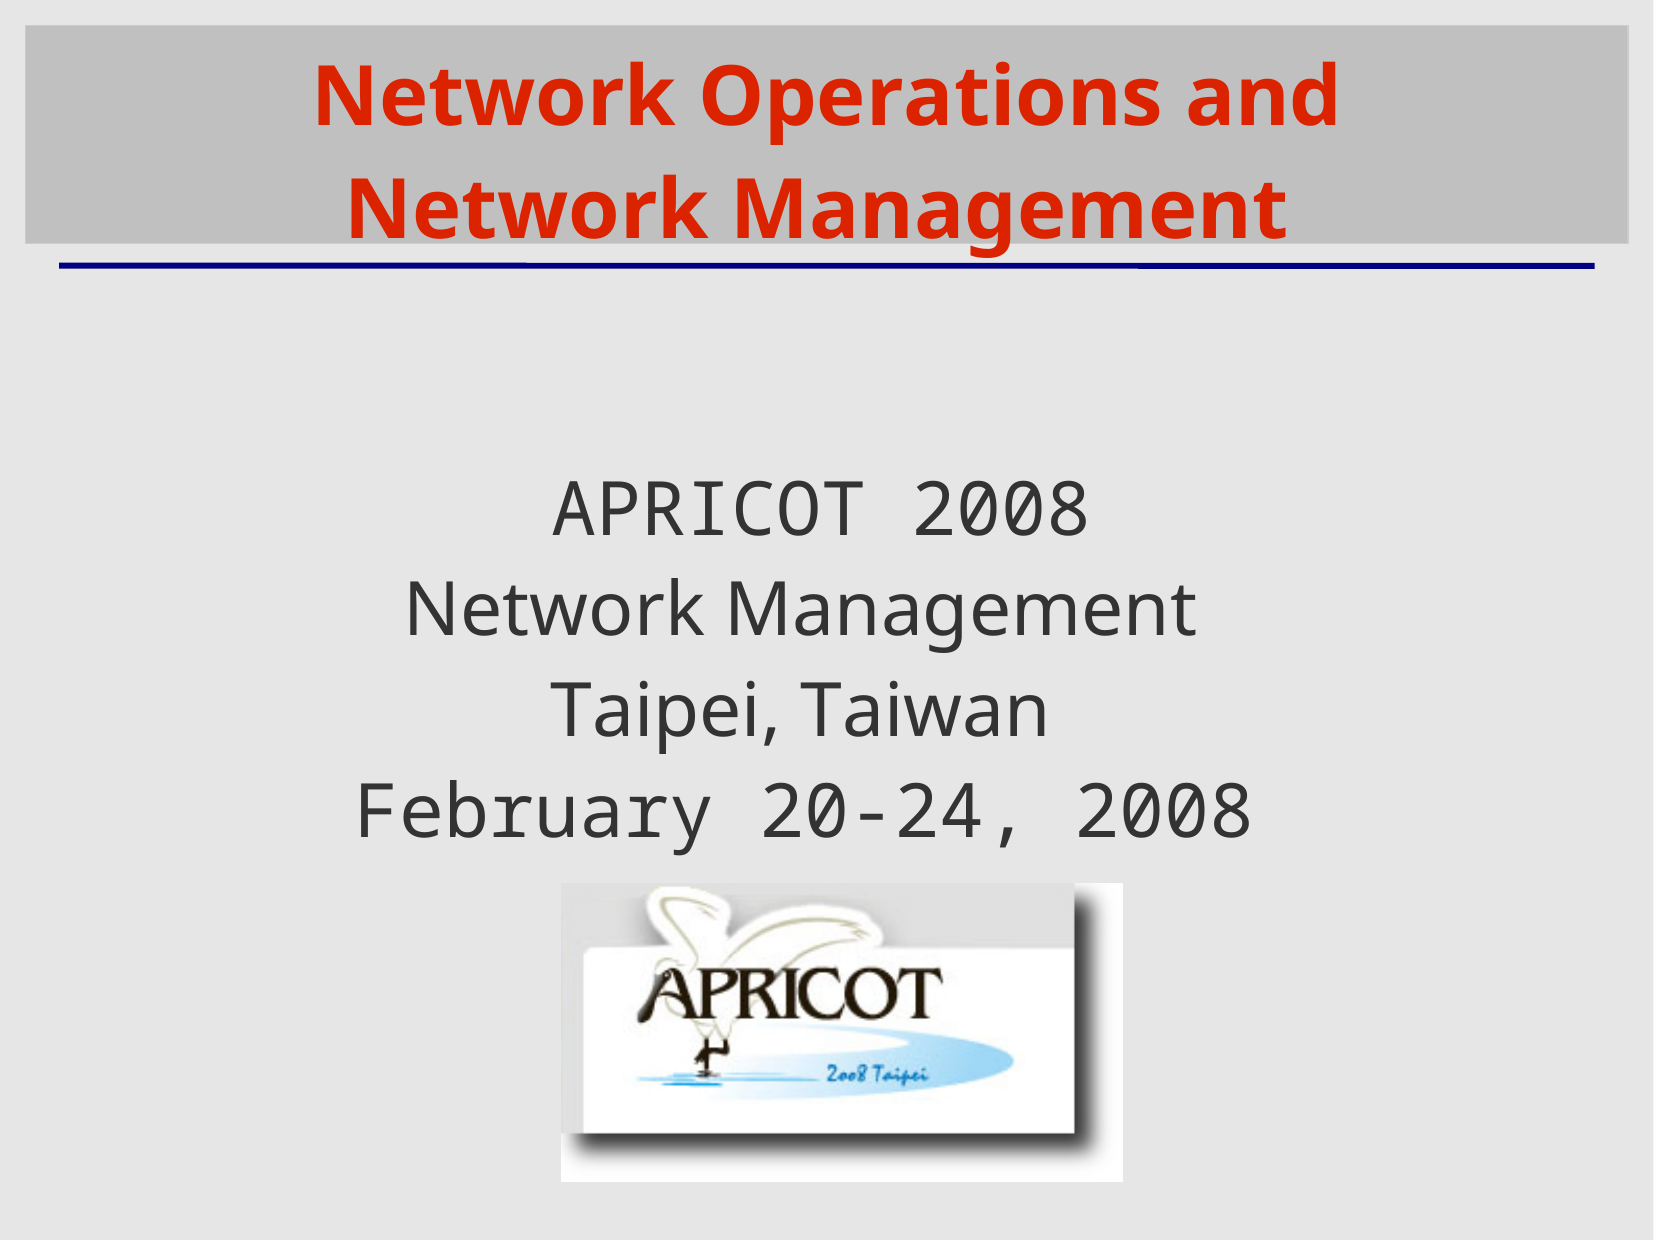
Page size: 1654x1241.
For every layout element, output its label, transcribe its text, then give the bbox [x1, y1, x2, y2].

picture [561, 883, 1123, 1182]
title Network Operations and Network Management [121, 46, 1534, 254]
subtitle APRICOT 2008 Network Management Taipei, Taiwan February 20-24, 2008 [84, 294, 1524, 1119]
